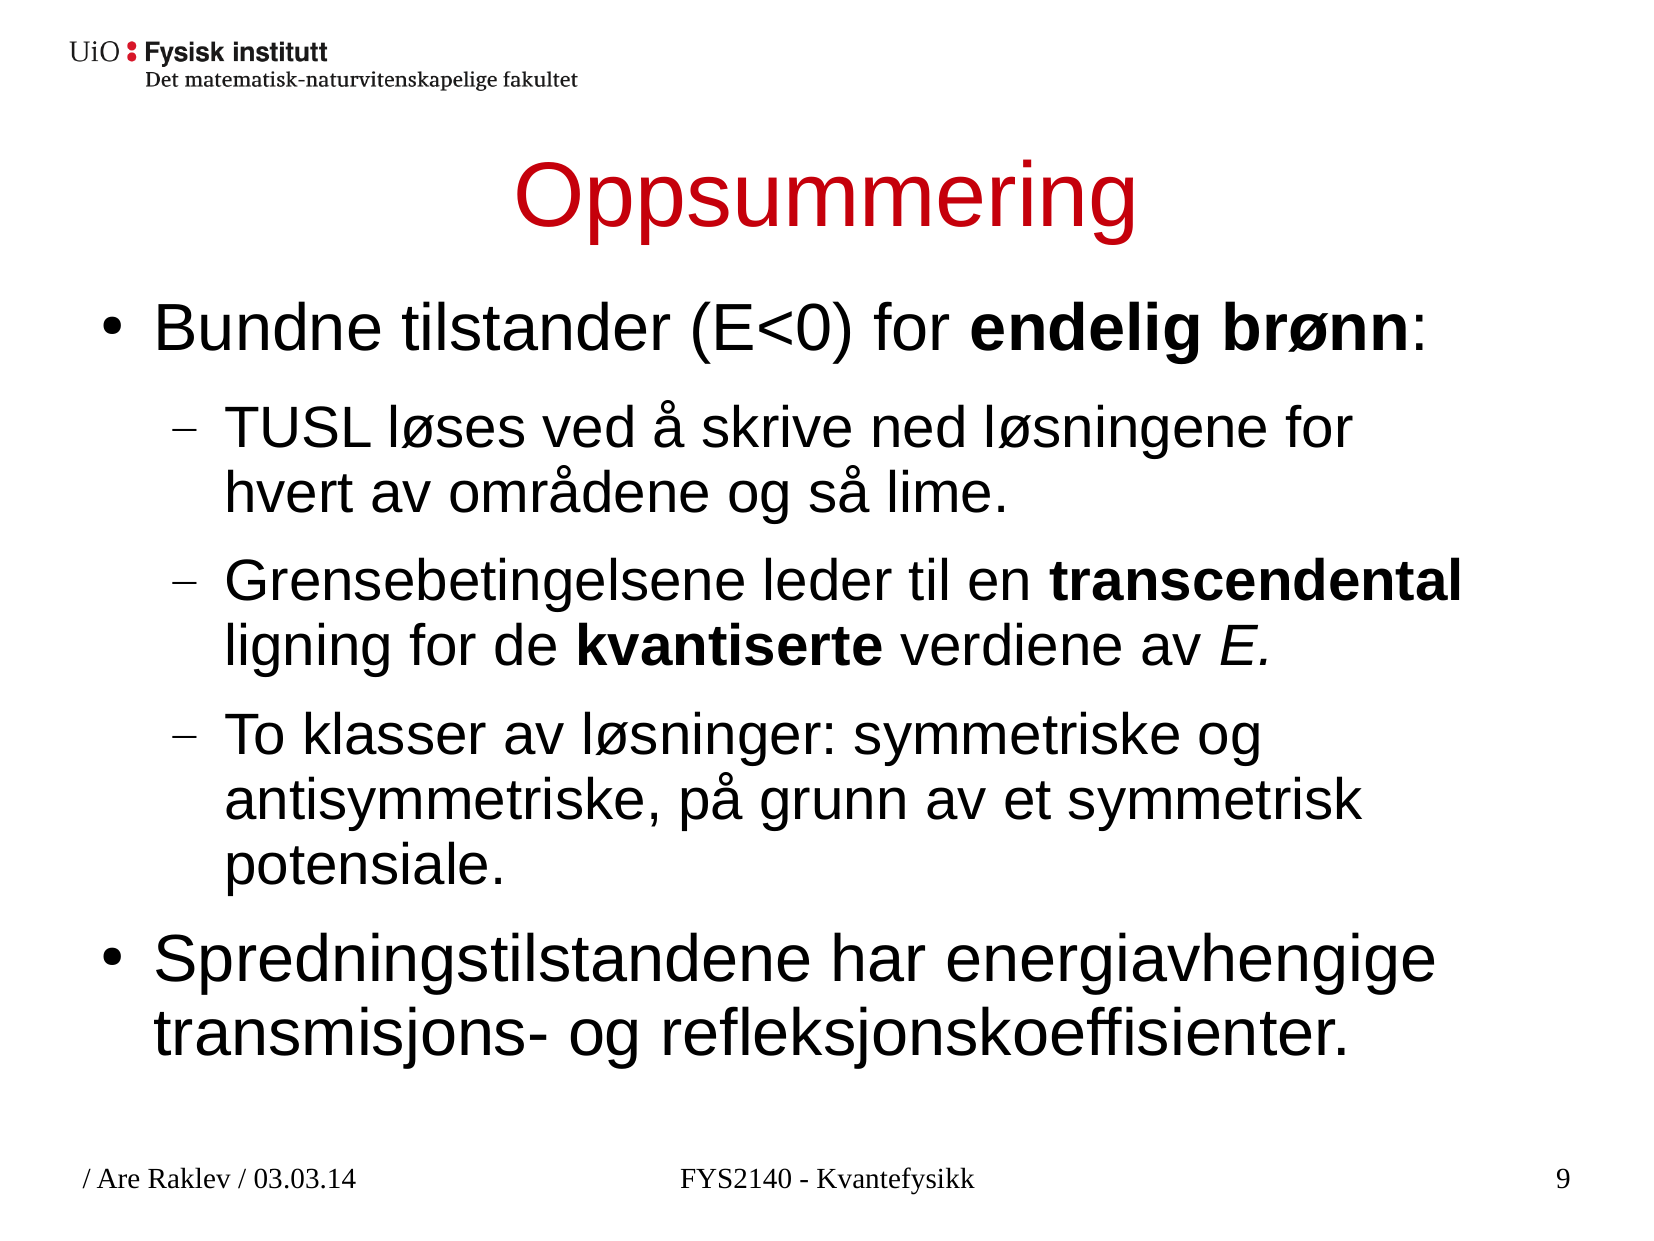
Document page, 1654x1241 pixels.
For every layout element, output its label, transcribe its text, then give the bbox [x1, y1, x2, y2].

picture [68, 37, 581, 93]
list Bundne tilstander (E<0) for endelig brønn: TUSL løses ved å skrive ned løsningene for hvert av områdene og så lime. Grensebetingelsene leder til en transcendental ligning for de kvantiserte verdiene av E. To klasser av løsninger: symmetriske og antisymmetriske, på grunn av et symmetrisk potensiale. Spredningstilstandene har energiavhengige transmisjons- og refleksjonskoeffisienter. [82, 290, 1501, 1094]
title Oppsummering [82, 90, 1571, 298]
